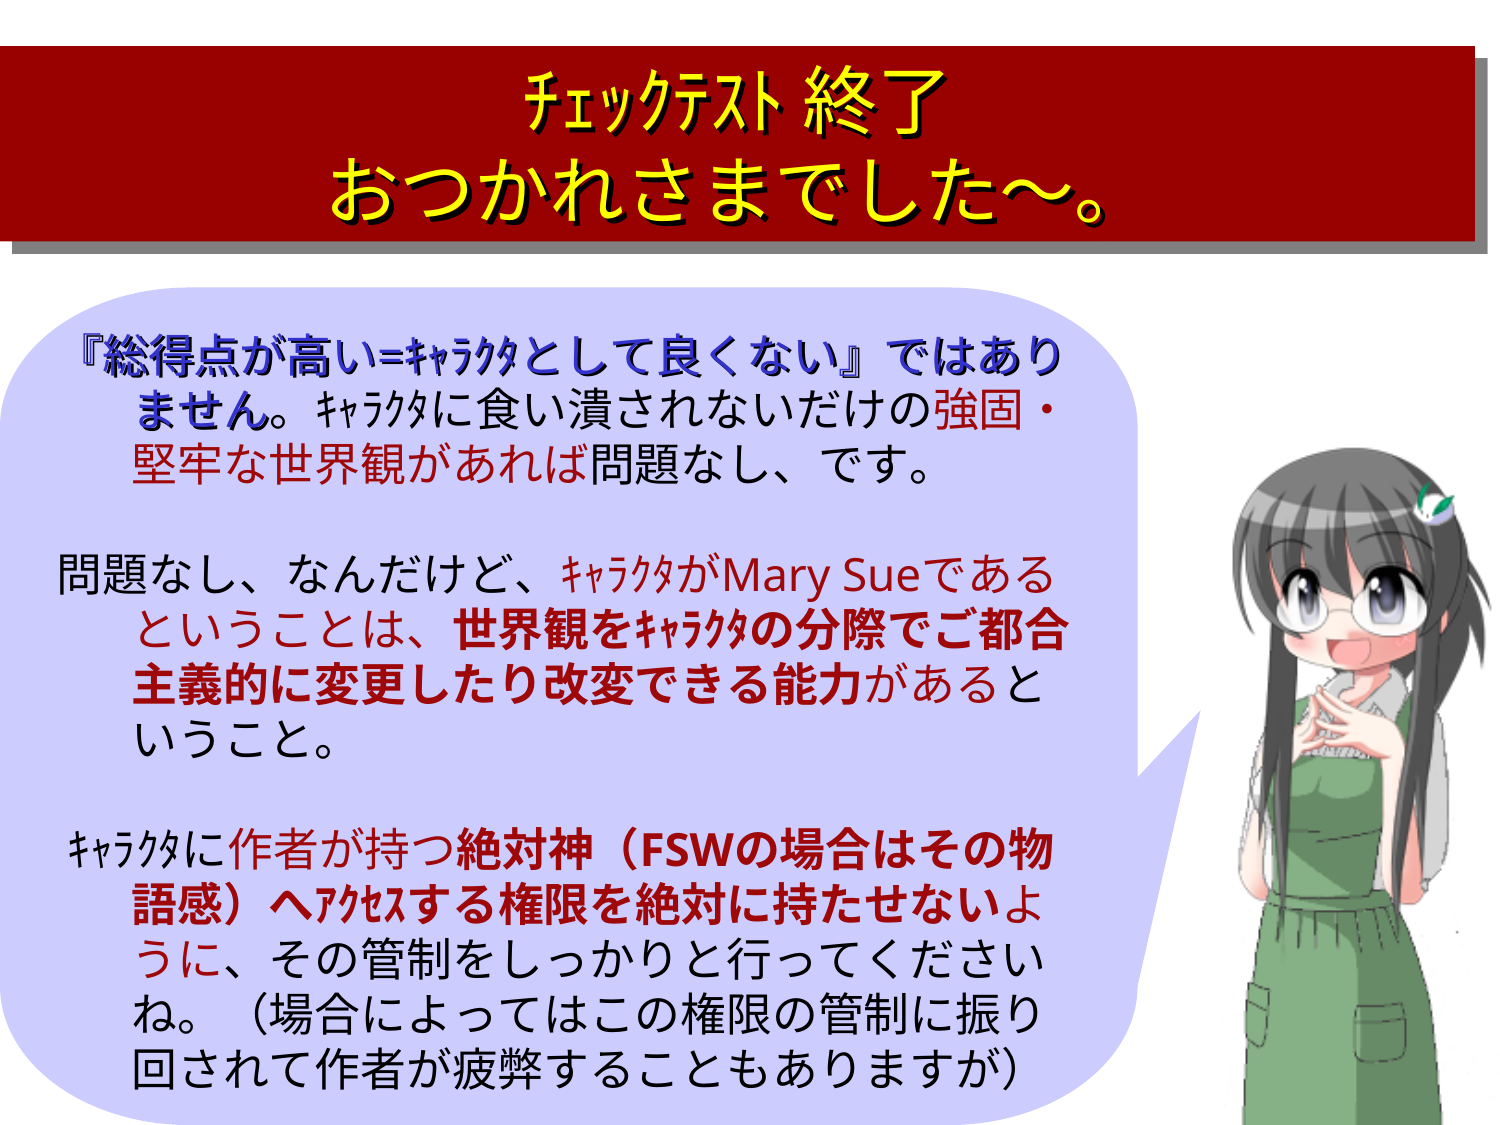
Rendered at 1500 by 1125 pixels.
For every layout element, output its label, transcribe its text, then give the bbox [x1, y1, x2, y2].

text_box 『総得点が高い=ｷｬﾗｸﾀとして良くない』ではありません。ｷｬﾗｸﾀに食い潰されないだけの強固・堅牢な世界観があれば問題なし、です。 問題なし、なんだけど、ｷｬﾗｸﾀがMary Sueであるということは、世界観をｷｬﾗｸﾀの分際でご都合主義的に変更したり改変できる能力があるということ。 ｷｬﾗｸﾀに作者が持つ絶対神（FSWの場合はその物語感）へｱｸｾｽする権限を絶対に持たせないように、その管制をしっかりと行ってくださいね。（場合によってはこの権限の管制に振り回されて作者が疲弊することもありますが） [0, 287, 1201, 1125]
picture [1222, 437, 1500, 1125]
title ﾁｪｯｸﾃｽﾄ 終了 おつかれさまでした～。 [0, 46, 1475, 242]
